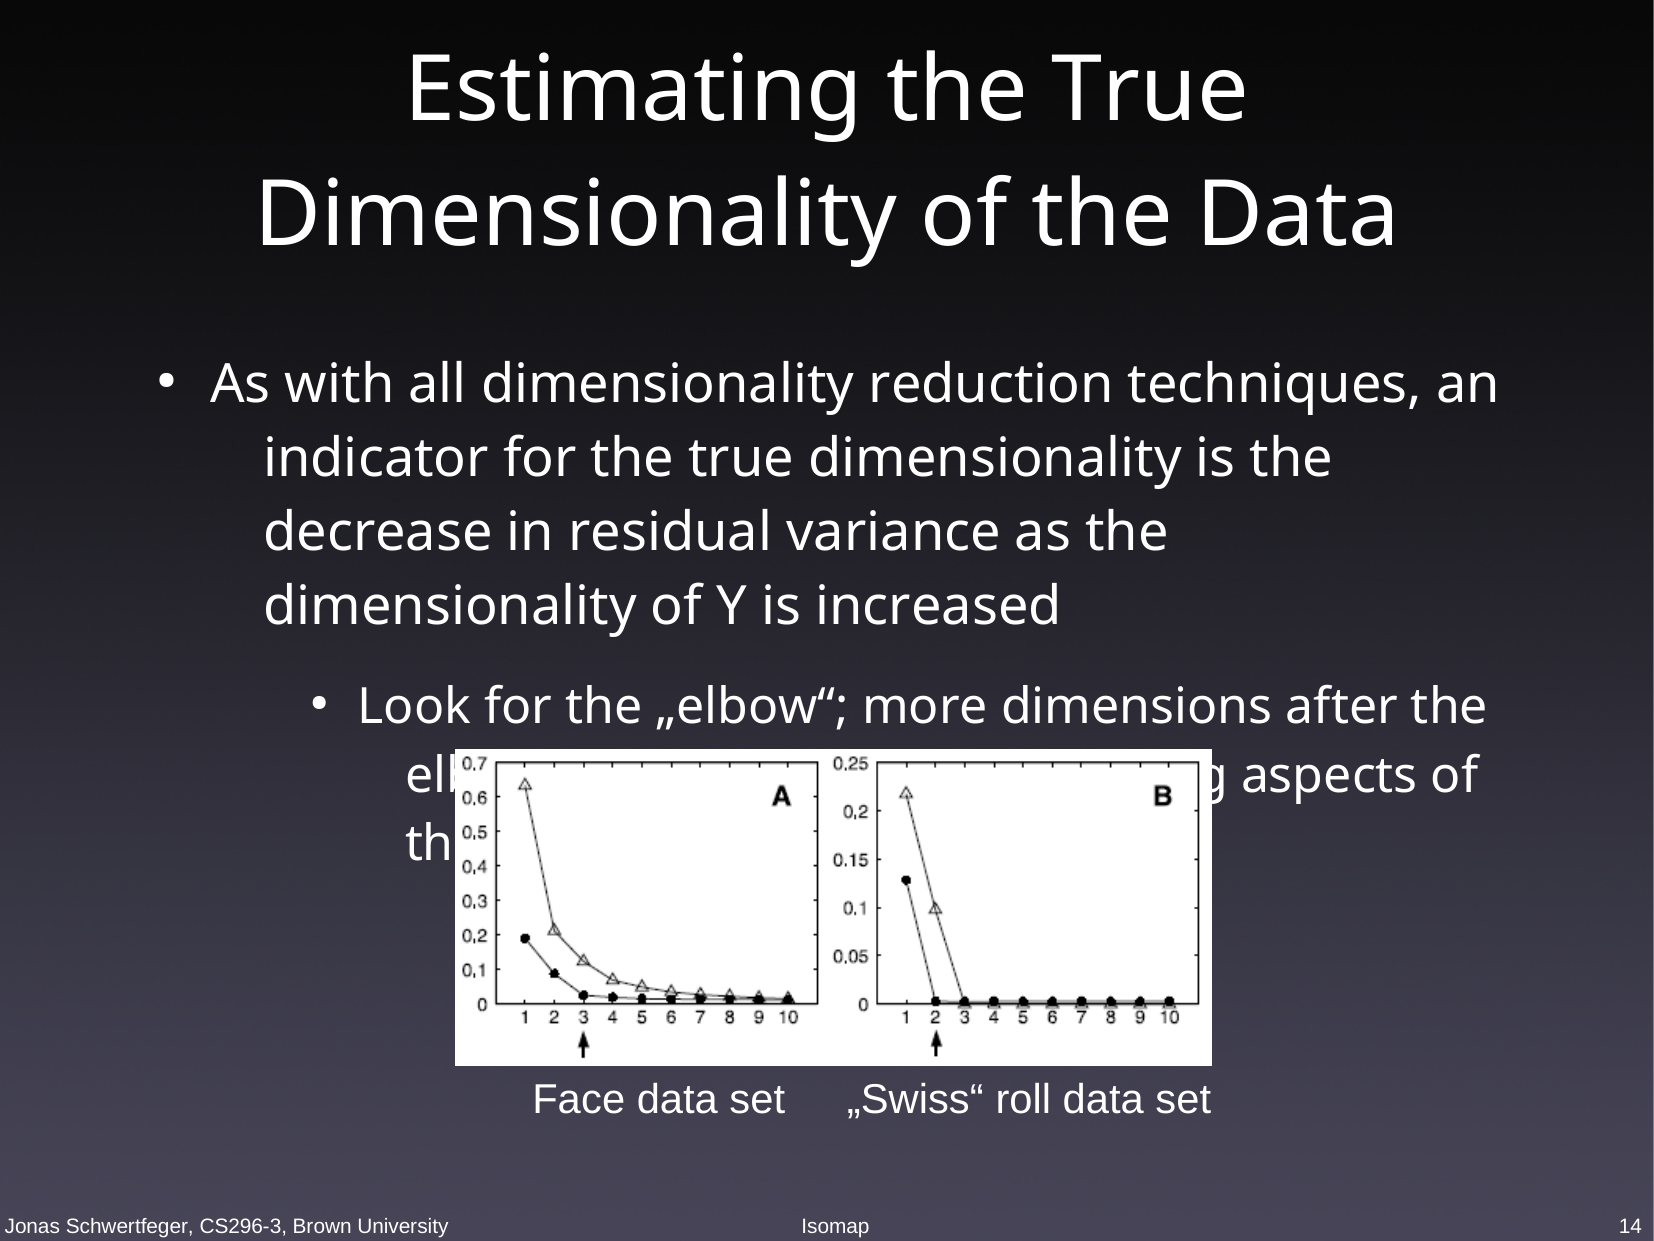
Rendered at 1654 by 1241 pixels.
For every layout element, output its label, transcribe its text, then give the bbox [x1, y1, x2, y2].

list As with all dimensionality reduction techniques, an indicator for the true dimensionality is the decrease in residual variance as the dimensionality of Y is increased Look for the „elbow“; more dimensions after the elbow do not add many interesting aspects of the data [121, 344, 1534, 1127]
text_box Face data set [532, 1075, 786, 1123]
picture [0, 0, 1654, 1241]
title Estimating the True Dimensionality of the Data [121, 43, 1534, 251]
text_box „Swiss“ roll data set [846, 1075, 1222, 1132]
